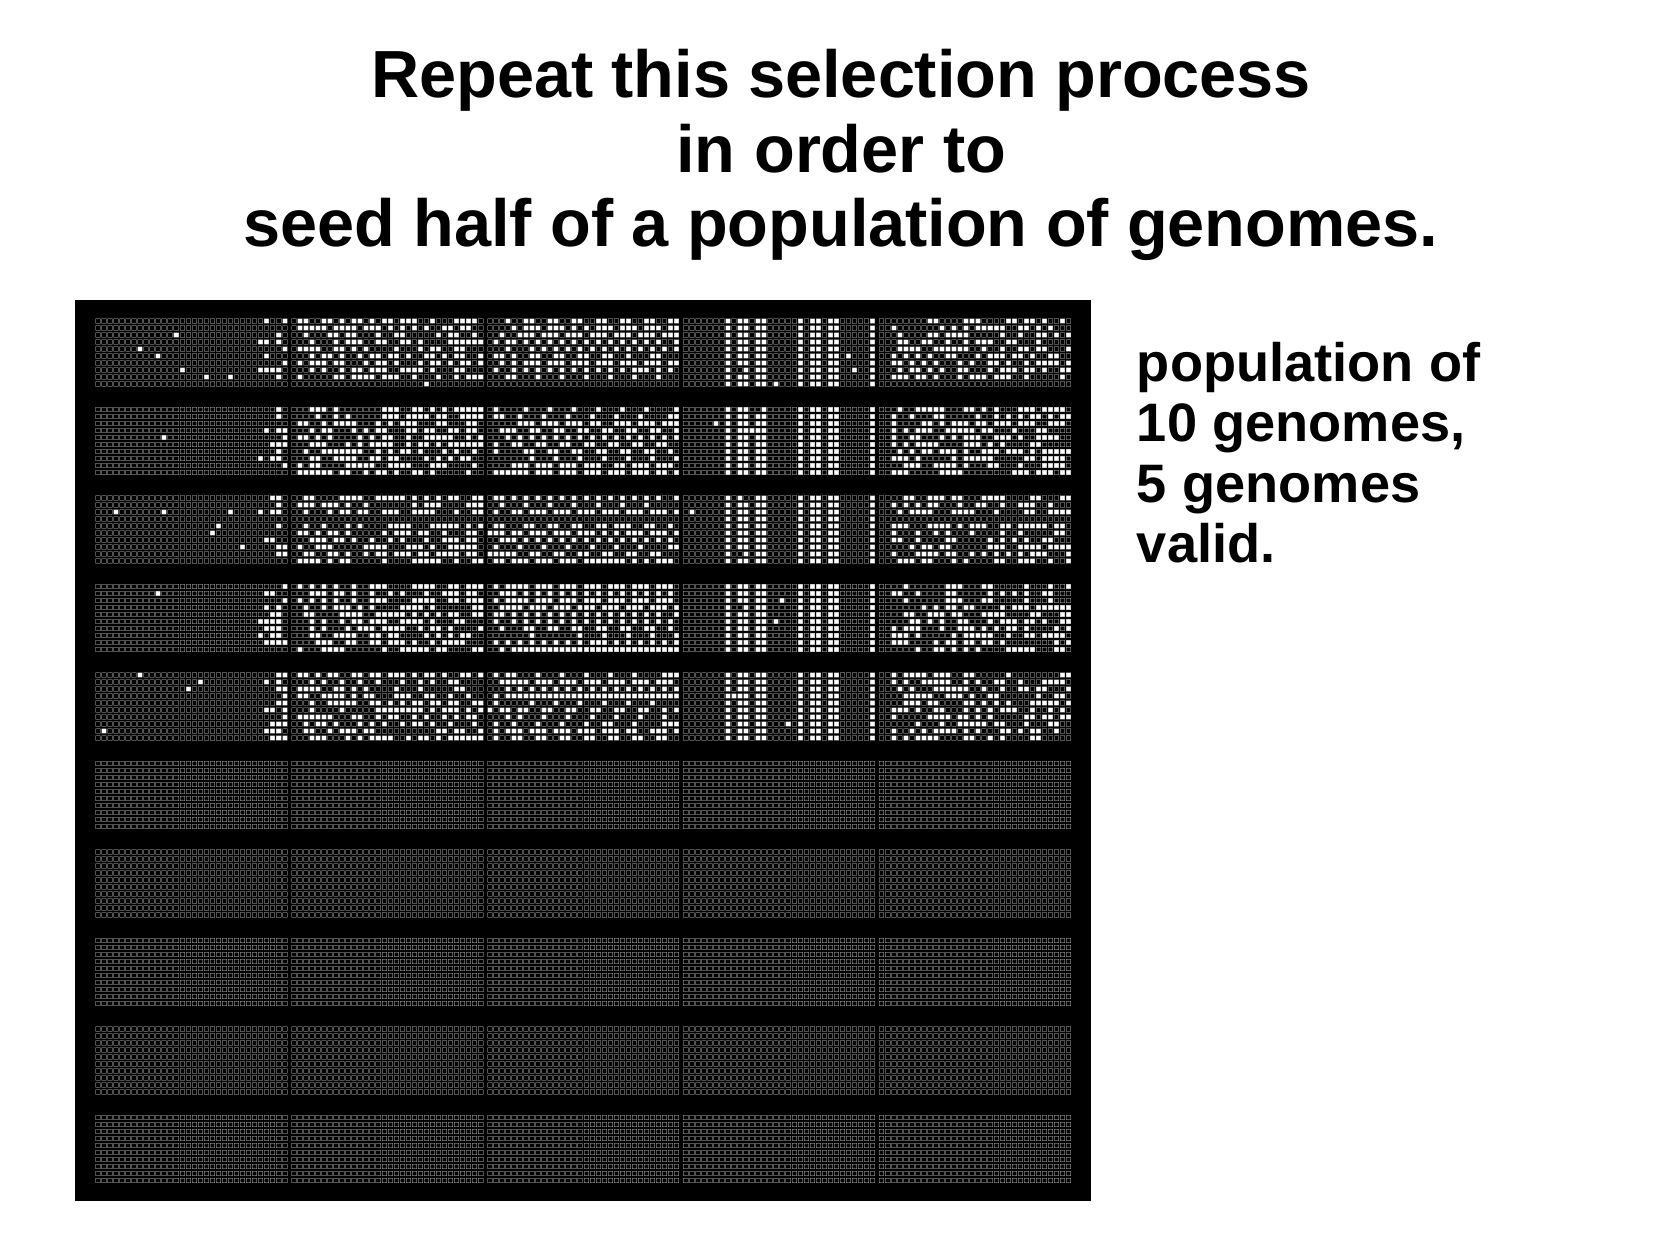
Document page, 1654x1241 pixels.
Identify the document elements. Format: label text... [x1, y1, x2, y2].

text_box population of 10 genomes, 5 genomes valid. [1122, 324, 1565, 588]
text_box Repeat this selection process in order to seed half of a population of genomes. [59, 29, 1625, 269]
picture [75, 300, 1091, 1201]
